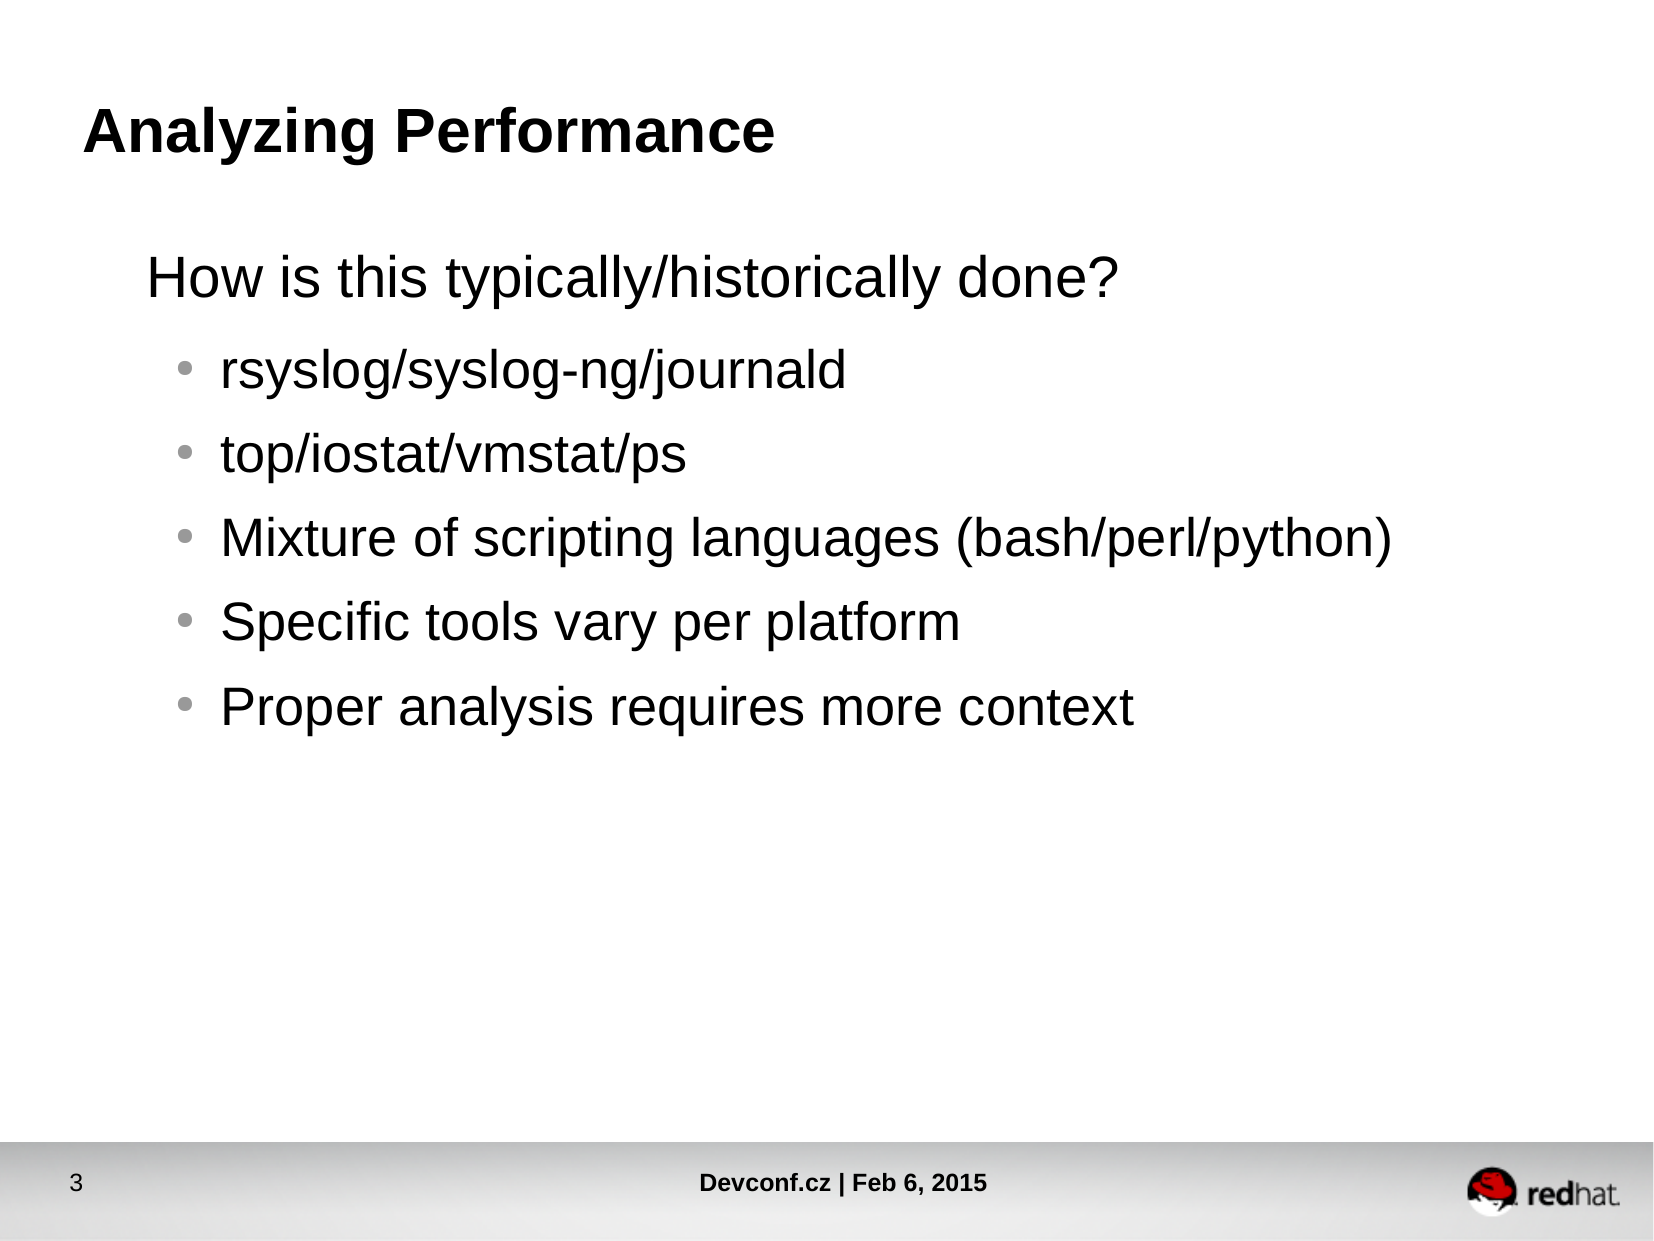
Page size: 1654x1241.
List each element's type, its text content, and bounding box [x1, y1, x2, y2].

list How is this typically/historically done? rsyslog/syslog-ng/journald top/iostat/vmstat/ps Mixture of scripting languages (bash/perl/python) Specific tools vary per platform Proper analysis requires more context [86, 244, 1576, 1039]
title Analyzing Performance [82, 37, 1571, 226]
picture [0, 1142, 1654, 1241]
